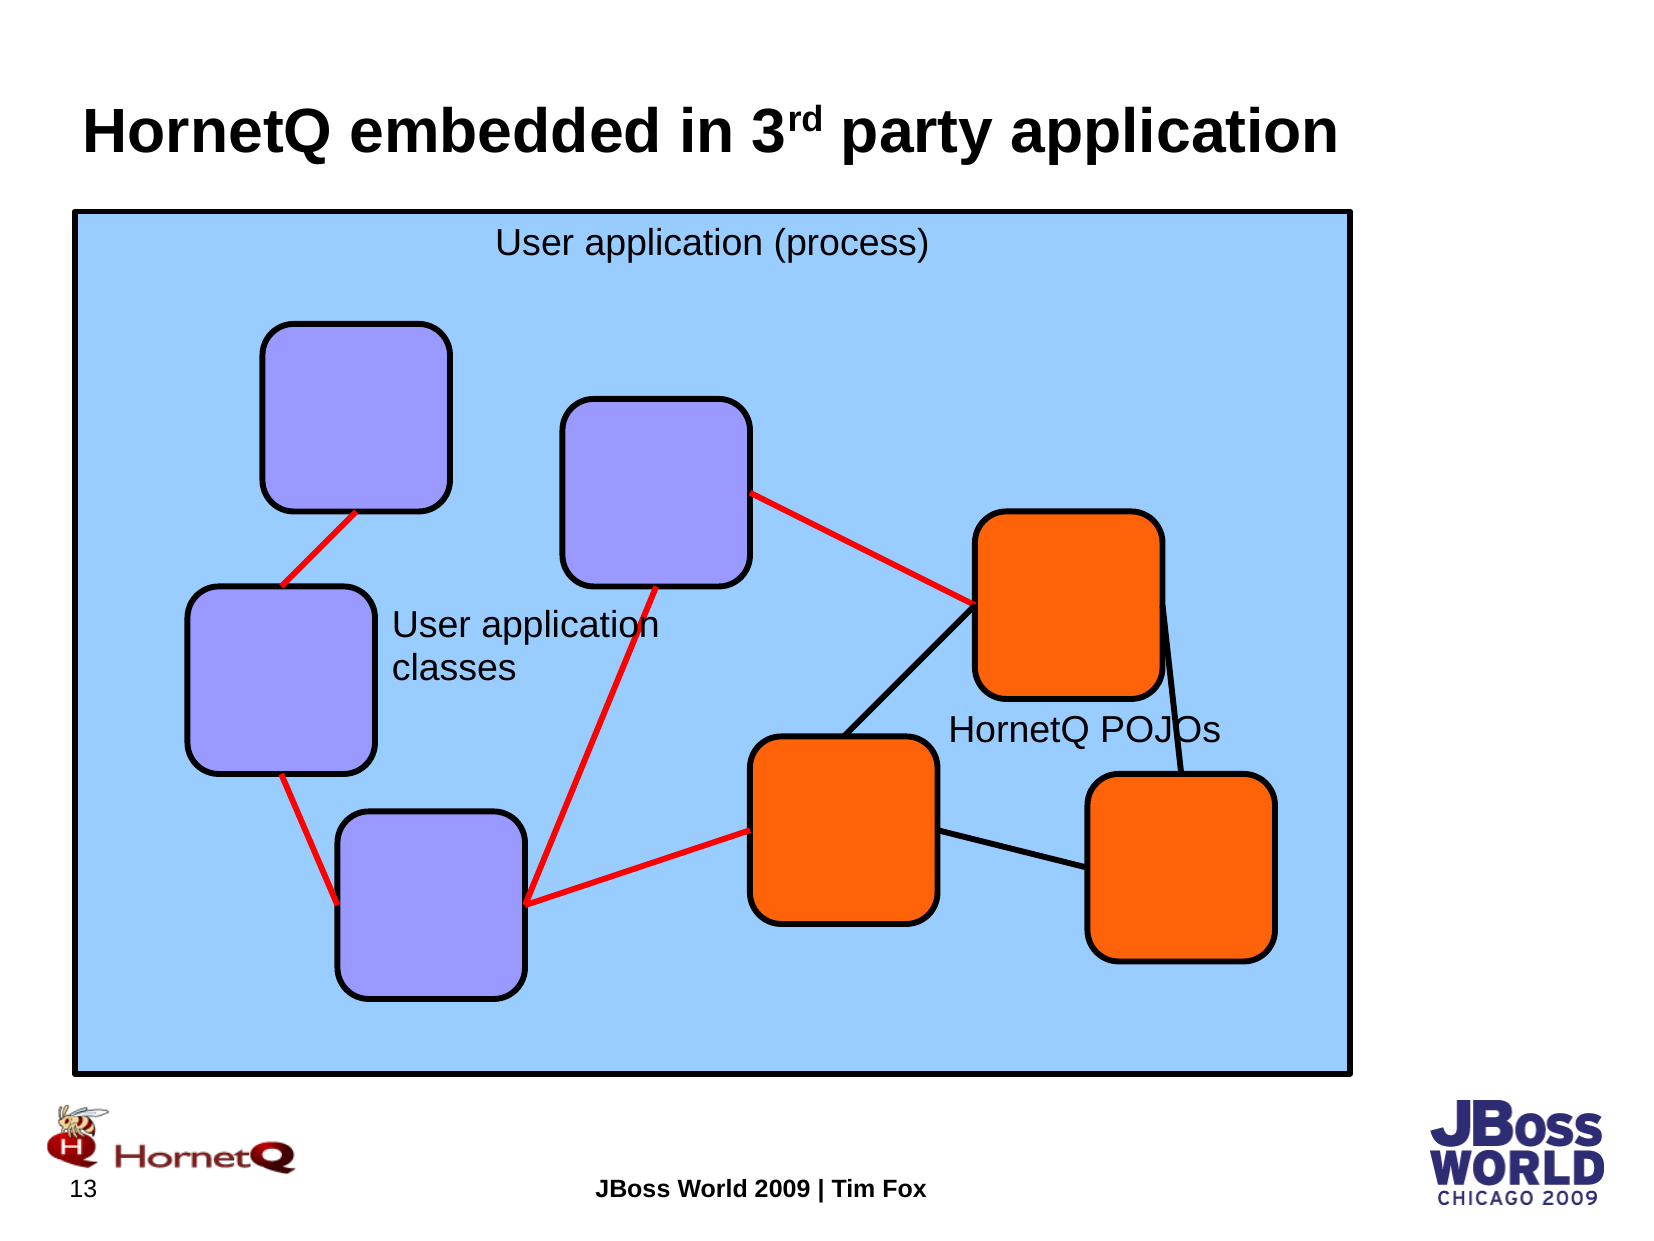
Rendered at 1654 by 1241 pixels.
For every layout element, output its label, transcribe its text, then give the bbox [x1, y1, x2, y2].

text_box [1087, 773, 1276, 962]
text_box [974, 511, 1163, 699]
text_box [749, 736, 938, 924]
picture [1430, 1099, 1604, 1212]
text_box HornetQ POJOs [933, 701, 1237, 772]
text_box [337, 811, 526, 999]
text_box User application classes [377, 596, 675, 723]
text_box User application (process) [75, 211, 1351, 1074]
text_box [187, 586, 376, 774]
text_box [562, 398, 751, 587]
picture [46, 1101, 297, 1177]
title HornetQ embedded in 3rd party application [82, 37, 1571, 226]
text_box [262, 323, 451, 512]
